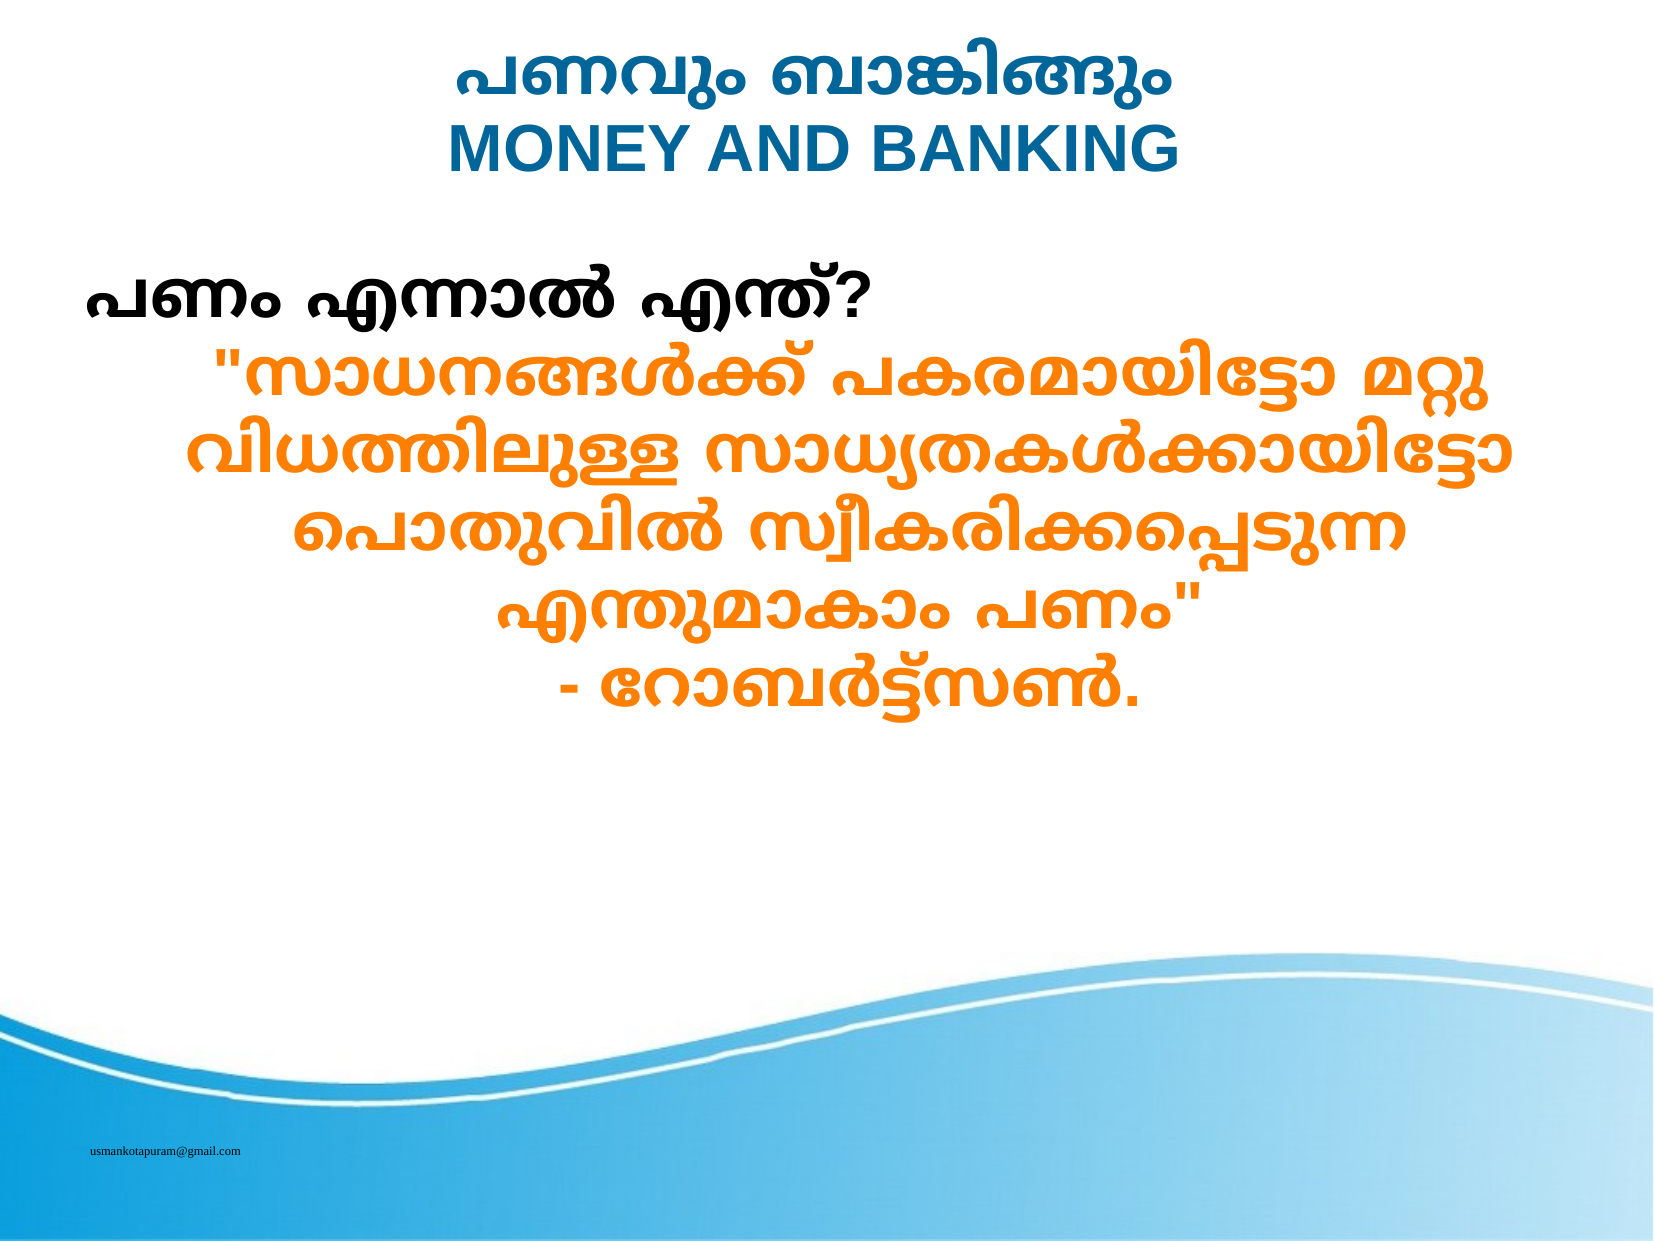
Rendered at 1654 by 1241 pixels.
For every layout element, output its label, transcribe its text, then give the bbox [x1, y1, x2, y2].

text_box പണം എന്നാൽ എന്ത്? "സാധനങ്ങൾക്ക് പകരമായിട്ടോ മറ്റു വിധത്തിലുള്ള സാധ്യതകൾക്കായിട്ടോ പൊതുവിൽ സ്വീകരിക്കപ്പെടുന്ന എന്തുമാകാം പണം" - റോബർട്ട്സൺ. [70, 248, 1630, 652]
title പണവും ബാങ്കിങ്ങും MONEY AND BANKING [70, 5, 1559, 213]
picture [0, 952, 1654, 1241]
